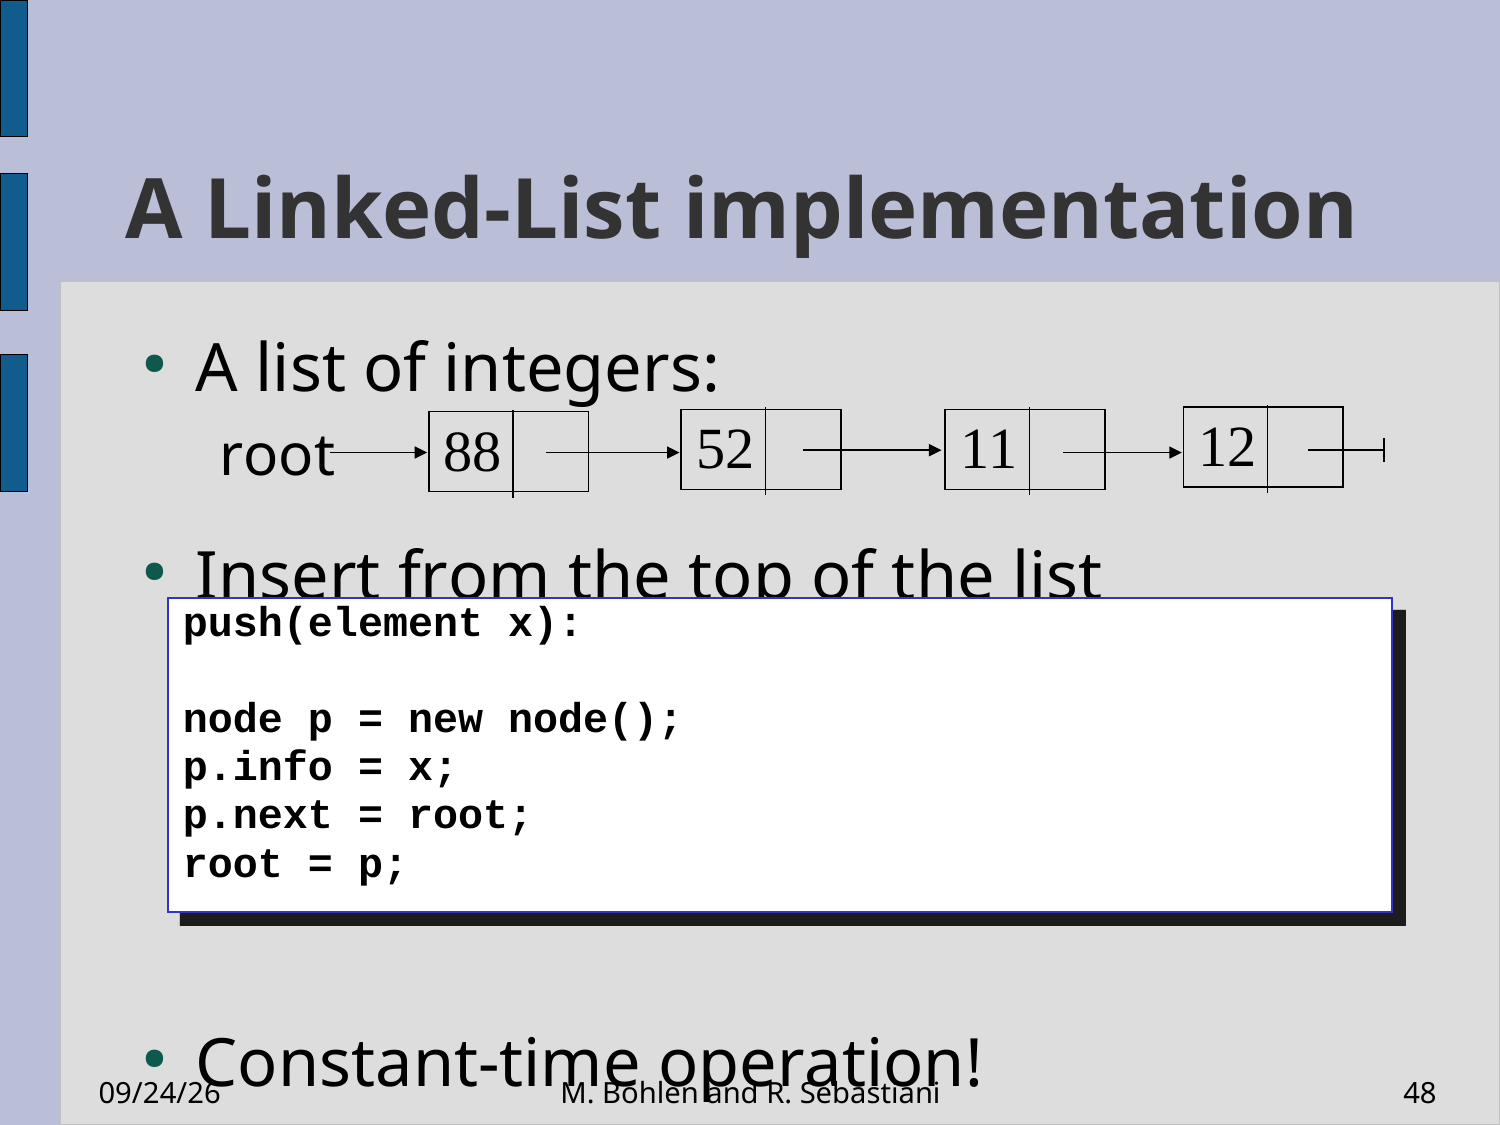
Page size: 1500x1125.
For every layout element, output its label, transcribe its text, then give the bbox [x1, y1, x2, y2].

text_box 12 [1183, 407, 1267, 488]
text_box 52 [766, 409, 841, 490]
list A list of integers: Insert from the top of the list Constant-time operation! [110, 312, 1392, 1037]
text_box 11 [1030, 409, 1105, 490]
title A Linked-List implementation [110, 67, 1392, 271]
text_box 11 [945, 409, 1029, 490]
text_box 88 [514, 411, 589, 492]
text_box push(element x): node p = new node(); p.info = x; p.next = root; root = p; [168, 598, 1392, 912]
text_box 52 [681, 409, 765, 490]
text_box 12 [1268, 407, 1343, 488]
text_box 88 [428, 411, 512, 492]
text_box root [204, 405, 351, 501]
